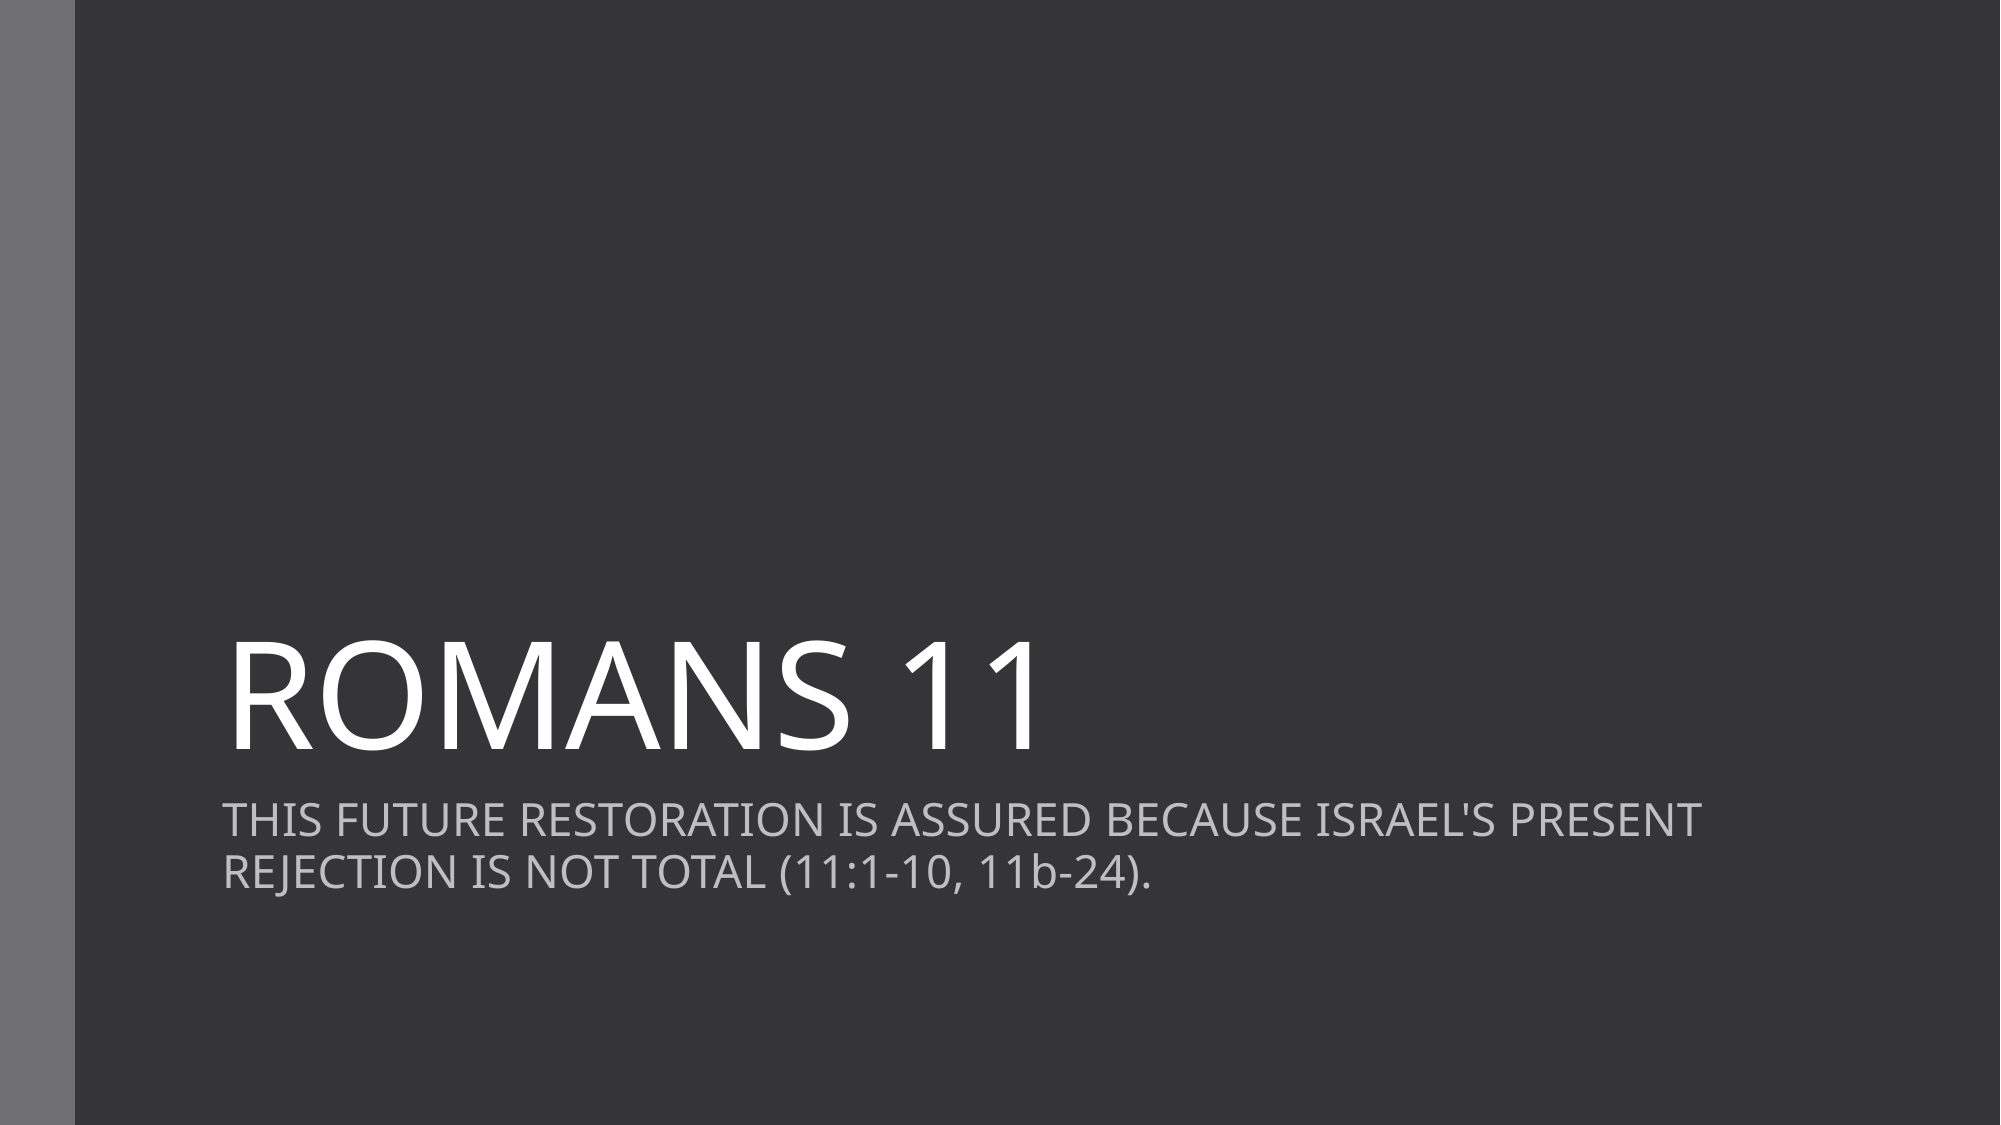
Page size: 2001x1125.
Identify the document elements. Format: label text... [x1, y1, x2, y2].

subtitle THIS FUTURE RESTORATION IS ASSURED BECAUSE ISRAEL'S PRESENT REJECTION IS NOT TOTAL (11:1-10, 11b-24). [206, 787, 1752, 1066]
title ROMANS 11 [206, 124, 1752, 787]
